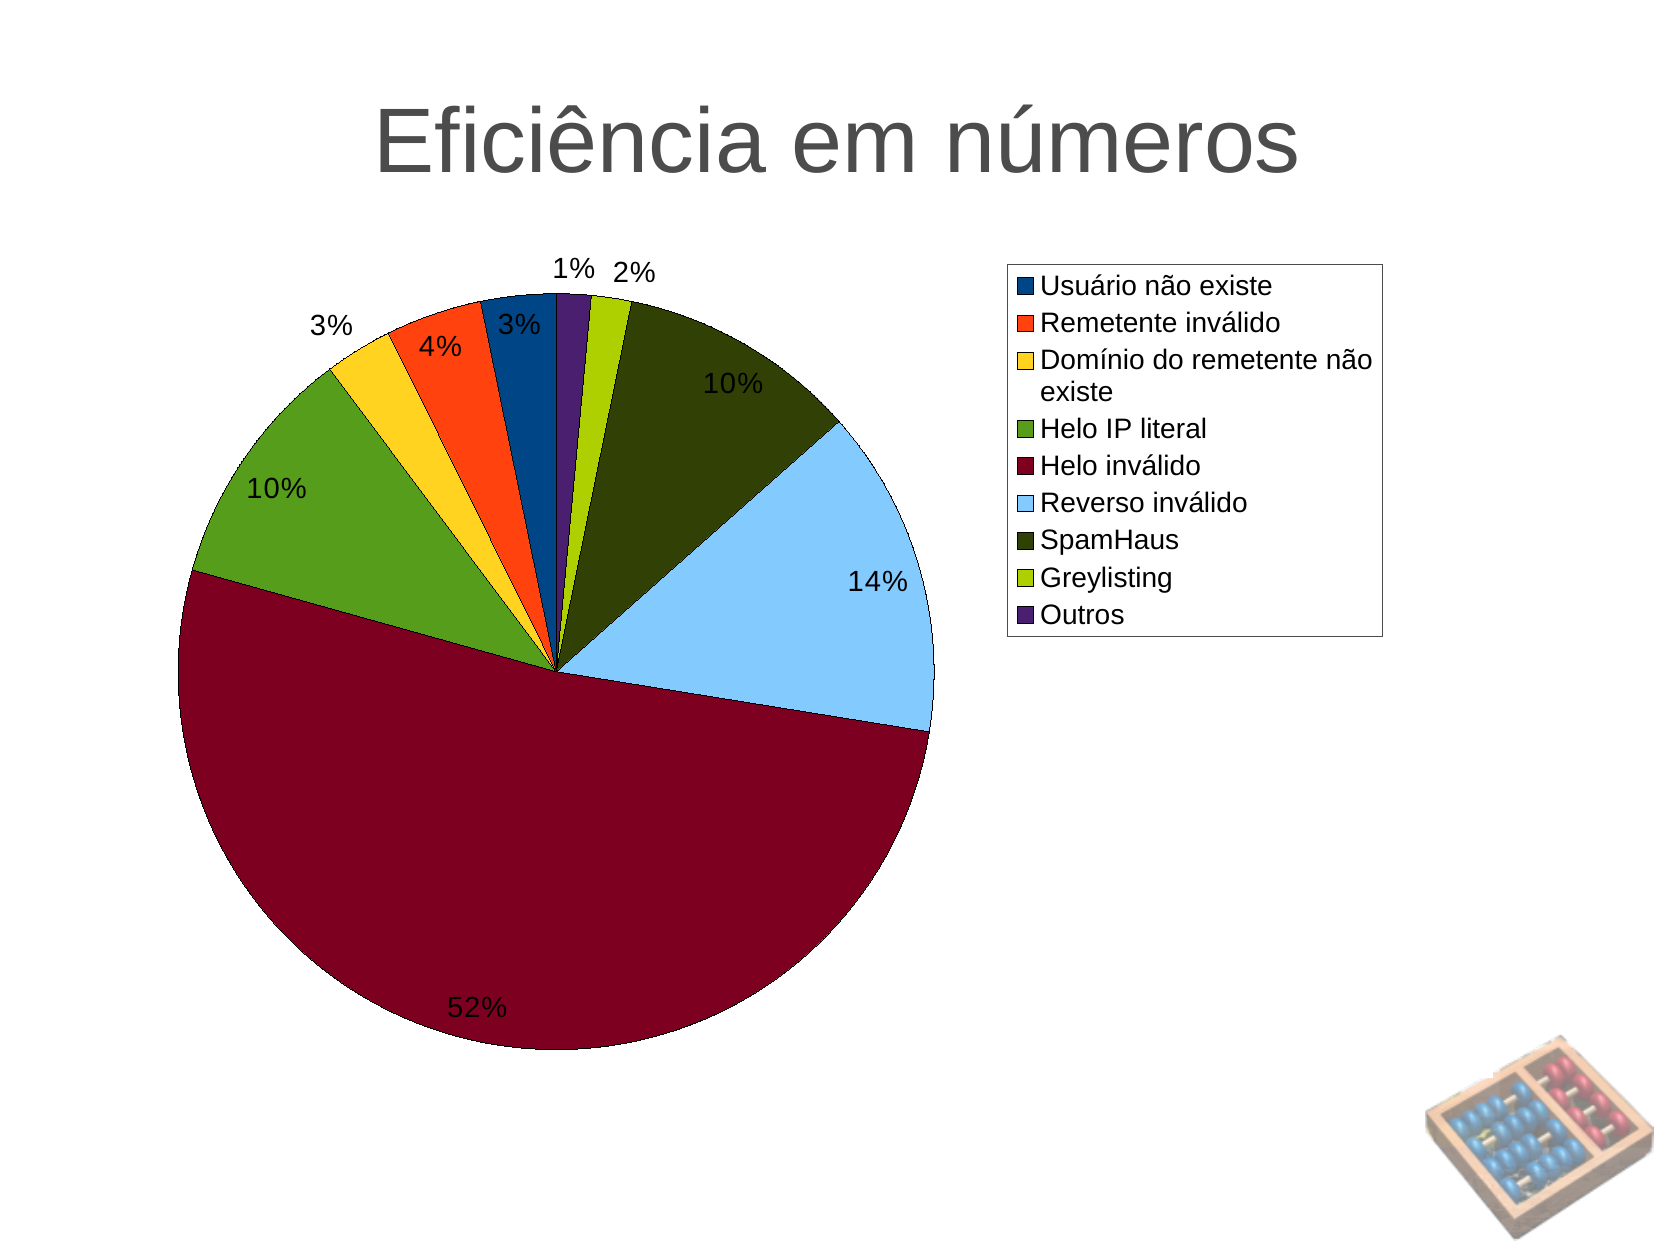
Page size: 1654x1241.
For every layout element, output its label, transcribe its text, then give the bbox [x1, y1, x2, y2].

chart [112, 192, 1493, 1079]
title Eficiência em números [75, 44, 1601, 238]
